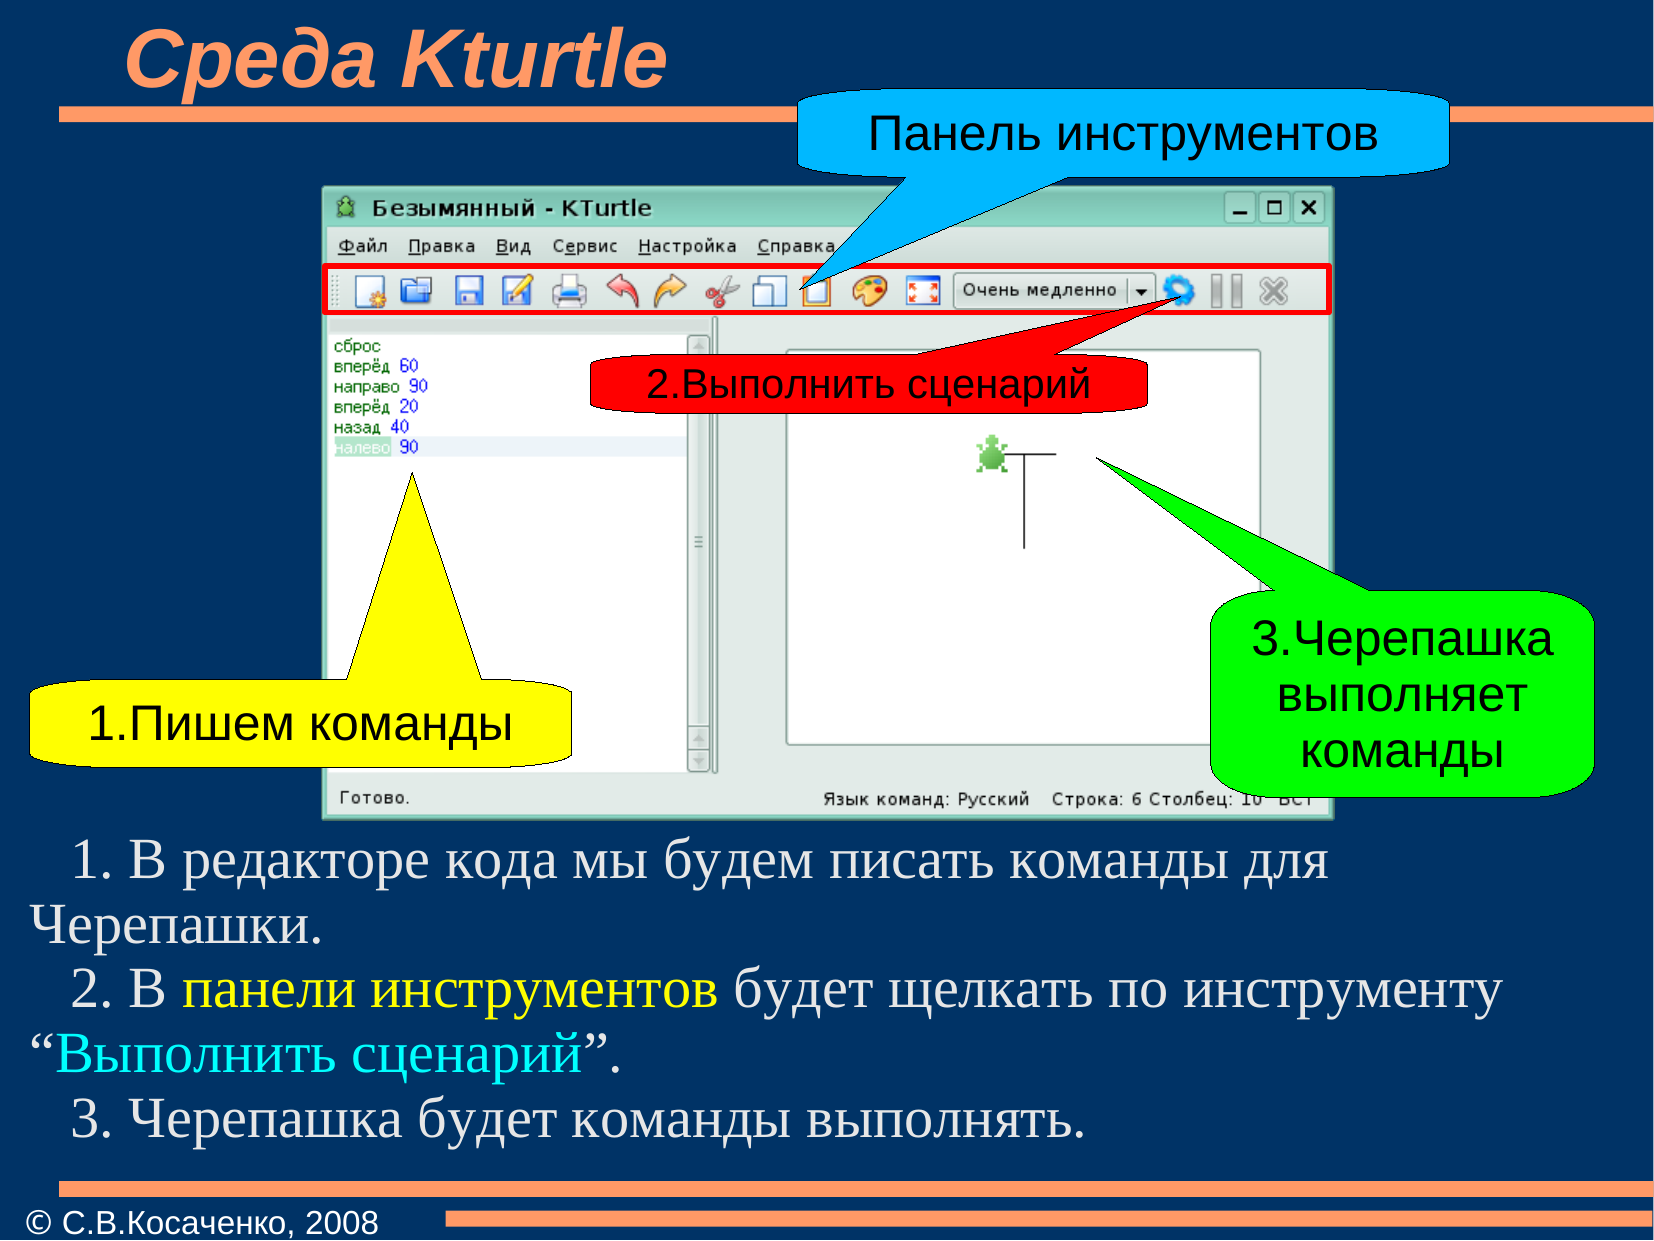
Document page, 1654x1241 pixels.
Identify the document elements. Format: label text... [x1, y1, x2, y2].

list 1. В редакторе кода мы будем писать команды для Черепашки. 2. В панели инструментов будет щелкать по инструменту “Выполнить сценарий”. 3. Черепашка будет команды выполнять. [29, 826, 1625, 1166]
text_box 1.Пишем команды [29, 472, 572, 768]
title Среда Kturtle [123, 0, 1536, 119]
picture [328, 269, 1326, 310]
text_box 3.Черепашка выполняет команды [1096, 457, 1595, 798]
text_box 2.Выполнить сценарий [590, 296, 1181, 414]
picture [321, 185, 1335, 822]
text_box Панель инструментов [797, 88, 1450, 290]
